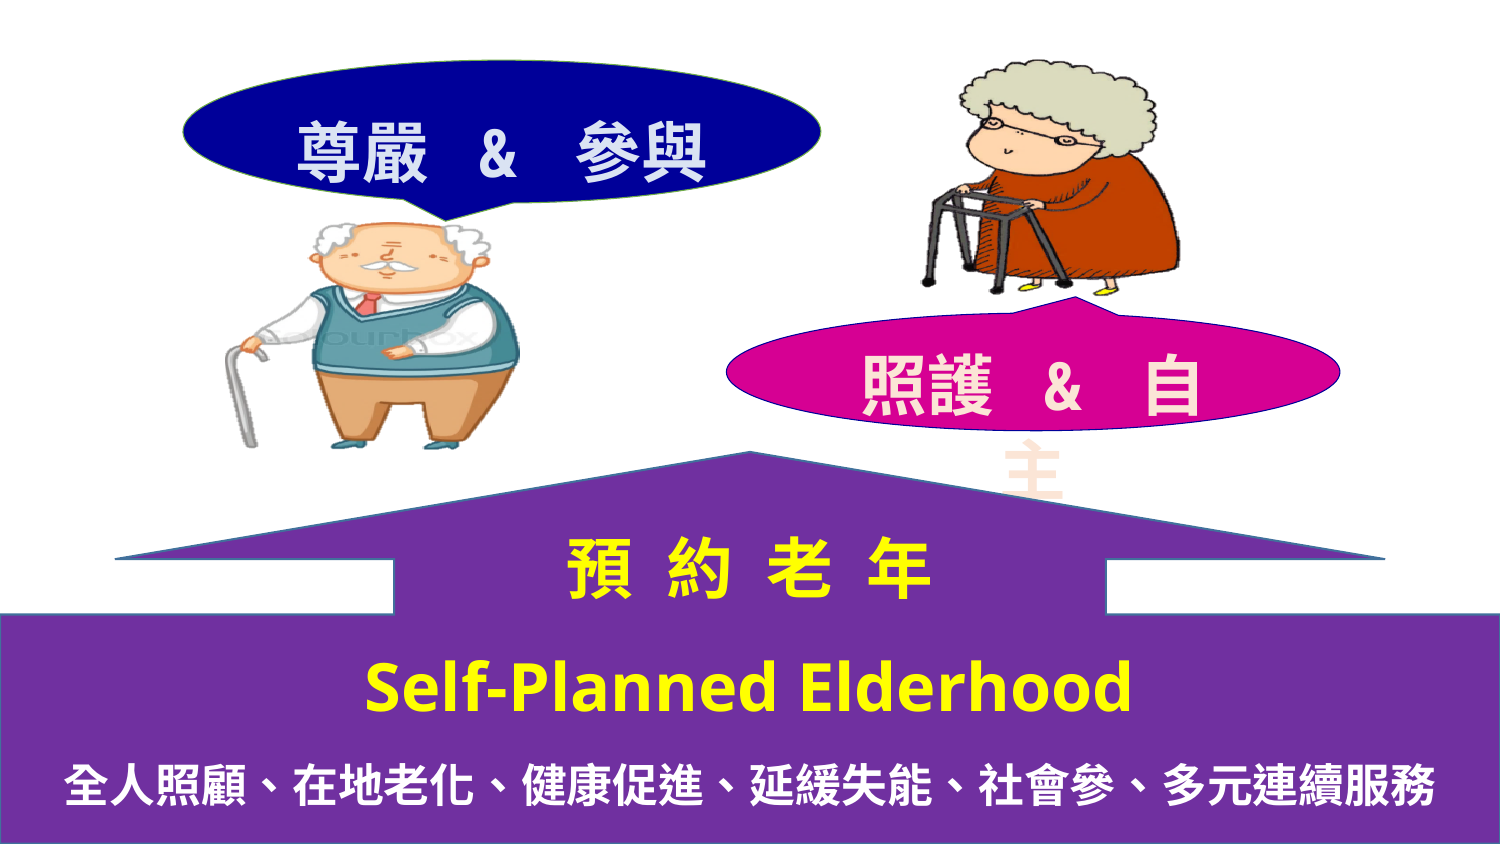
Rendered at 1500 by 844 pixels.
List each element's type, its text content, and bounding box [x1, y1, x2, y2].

text_box 全人照顧、在地老化、健康促進、延緩失能、社會參、多元連續服務 [0, 614, 1500, 844]
picture [841, 40, 1273, 317]
text_box 預 約 老 年 Self-Planned Elderhood [36, 519, 1464, 734]
picture [225, 222, 520, 452]
text_box 照護 & 自主 [726, 296, 1340, 431]
text_box 尊嚴 & 參與 [182, 60, 821, 222]
text_box 全人照顧、在地老化、健康促進、延緩失能、社會參、多元連續服務 [352, 451, 1148, 519]
